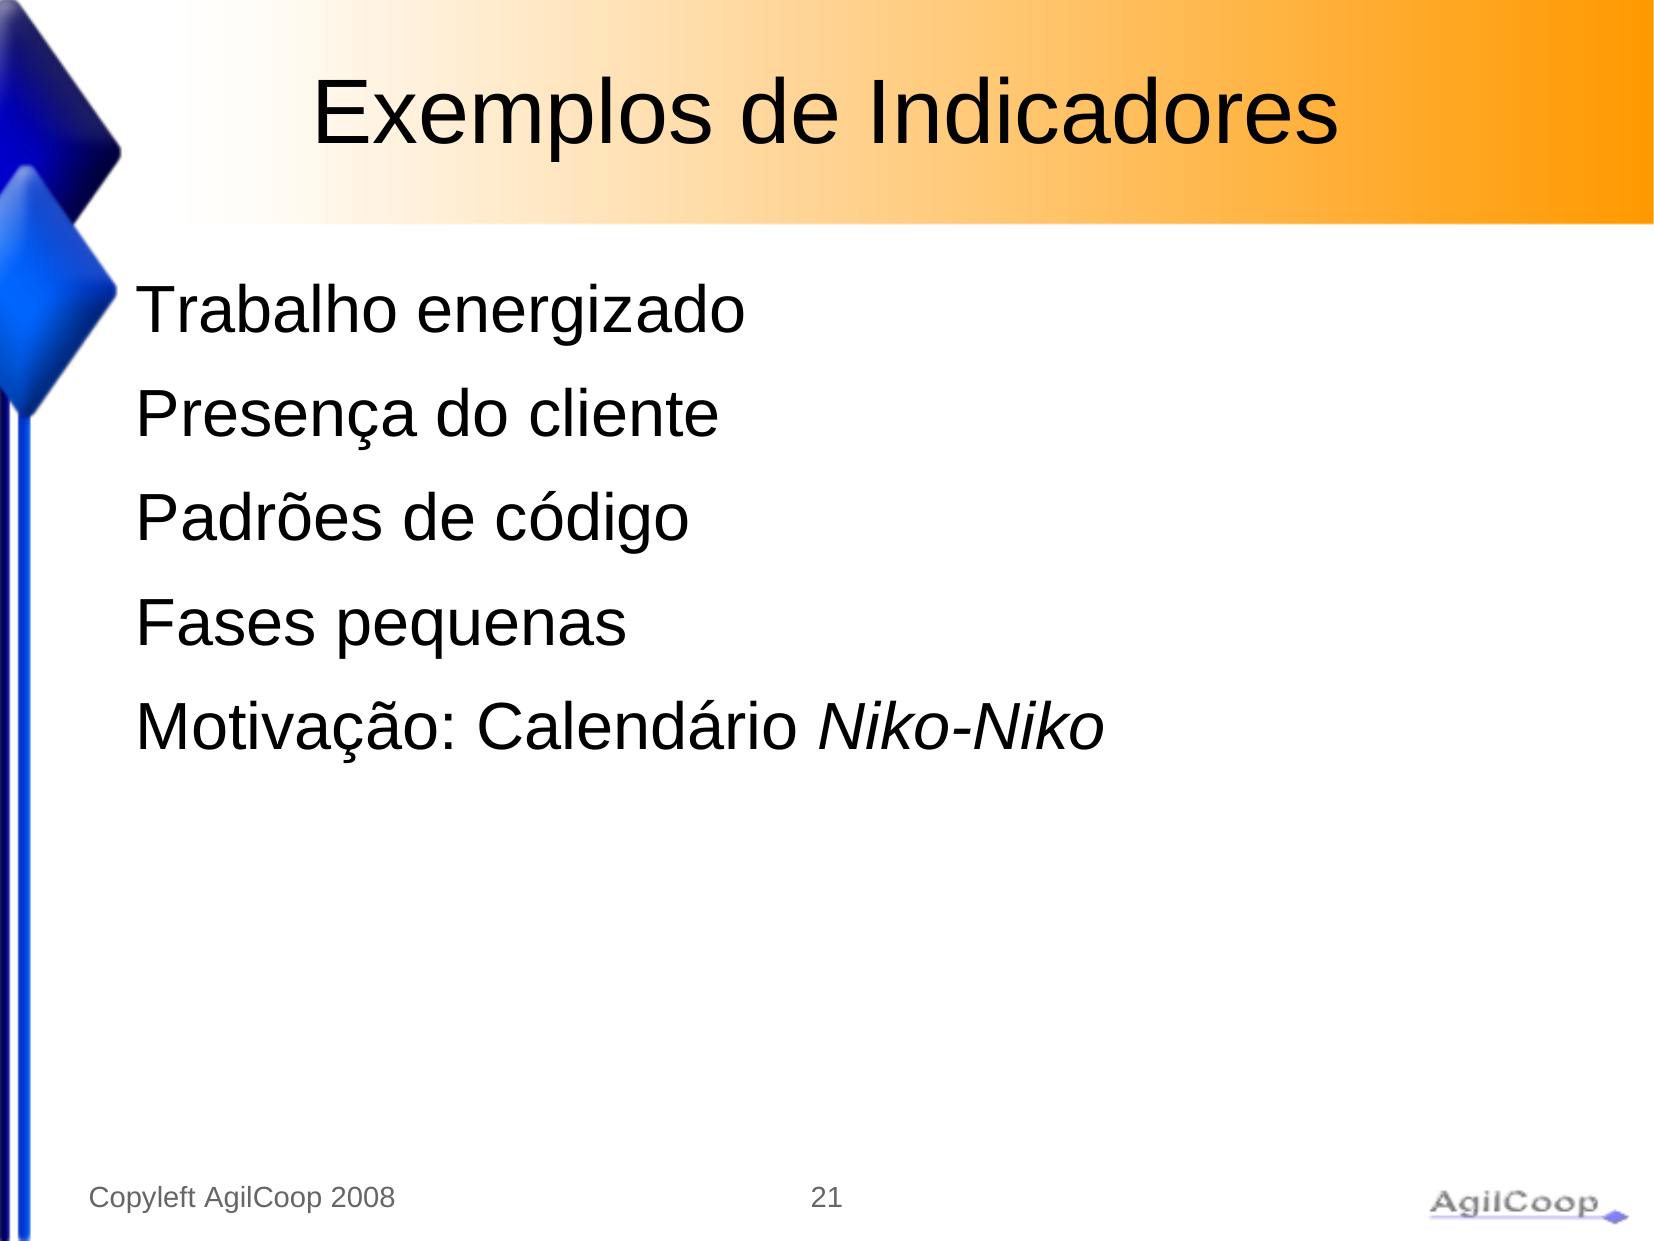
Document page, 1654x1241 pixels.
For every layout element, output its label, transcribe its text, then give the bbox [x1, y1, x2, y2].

list Trabalho energizado Presença do cliente Padrões de código Fases pequenas Motivação: Calendário Niko-Niko [118, 271, 1607, 1123]
picture [0, 0, 1654, 1241]
title Exemplos de Indicadores [82, 8, 1571, 216]
